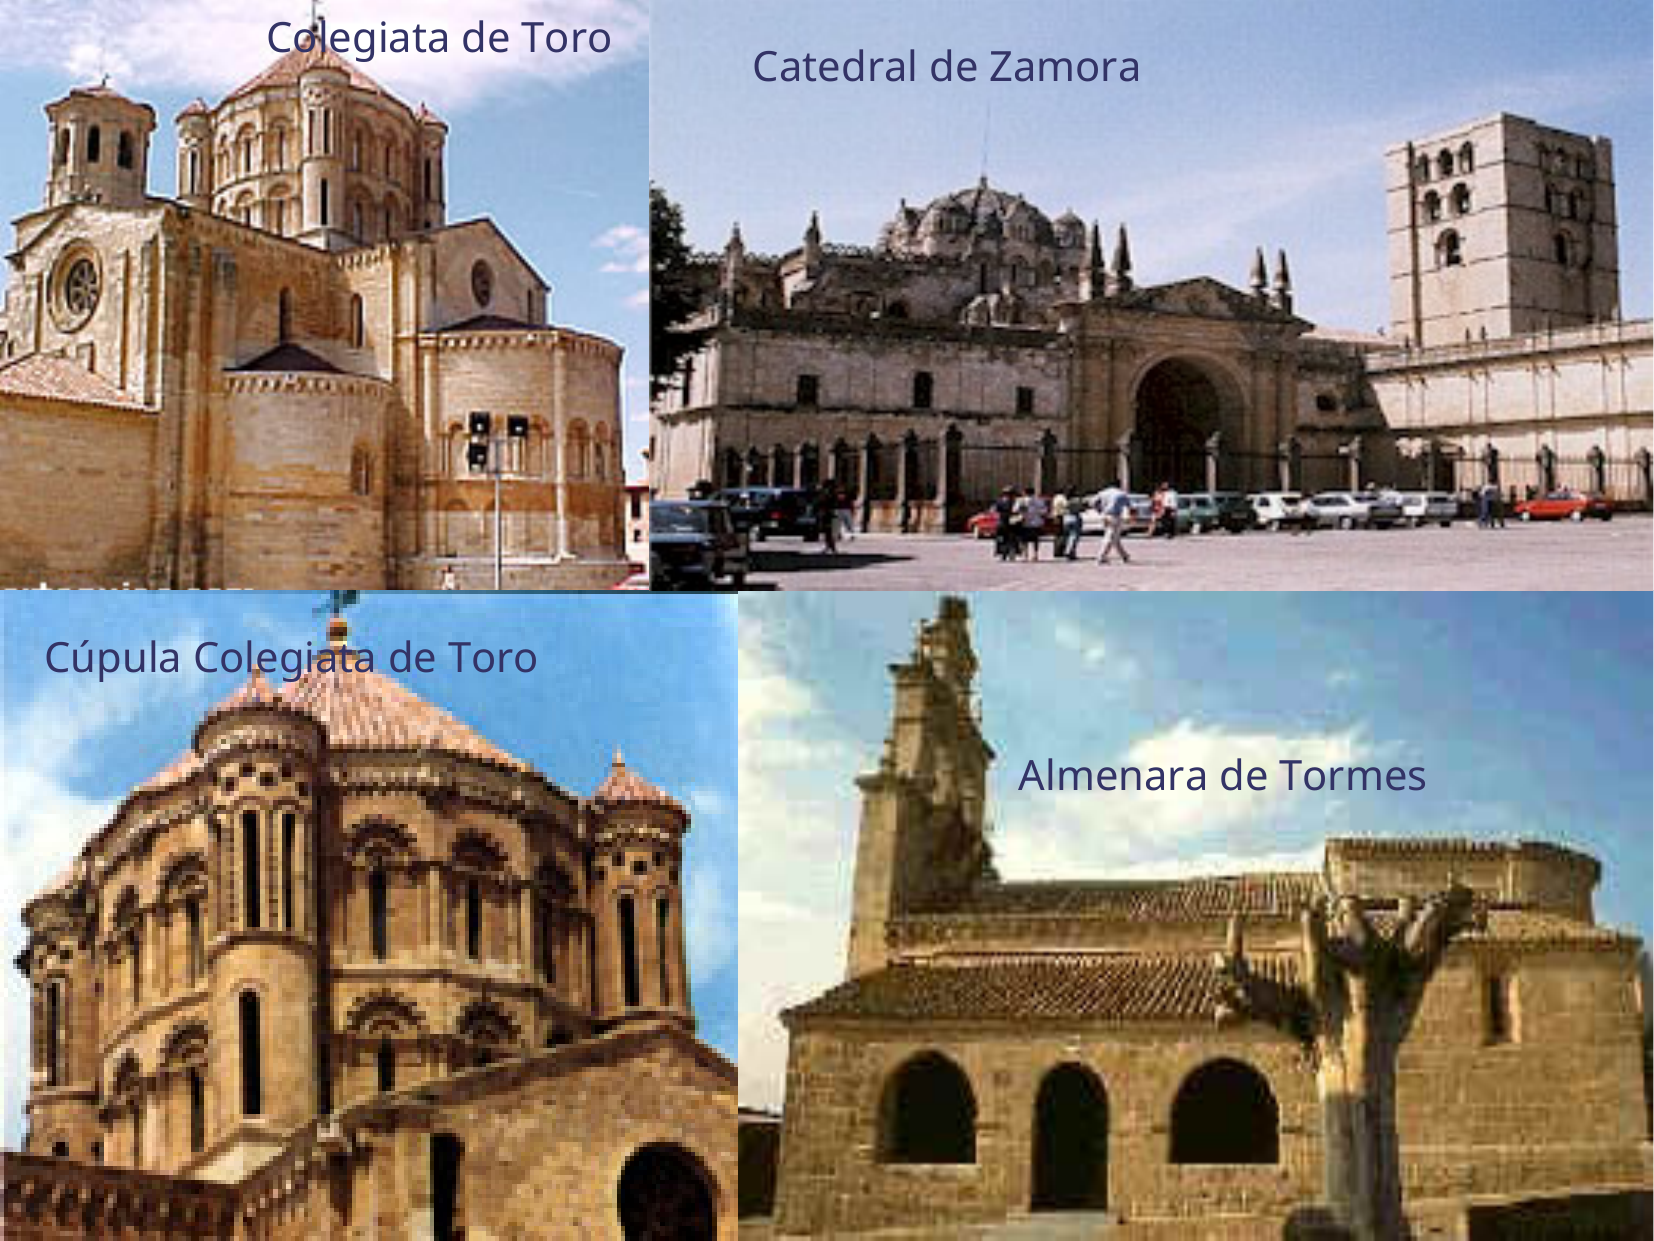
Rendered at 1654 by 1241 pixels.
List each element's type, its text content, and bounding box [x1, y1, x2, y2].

picture [0, 0, 1654, 1241]
text_box Cúpula Colegiata de Toro [29, 620, 590, 686]
text_box Almenara de Tormes [1003, 738, 1454, 804]
text_box Catedral de Zamora [738, 29, 1185, 95]
text_box Colegiata de Toro [251, 0, 649, 66]
